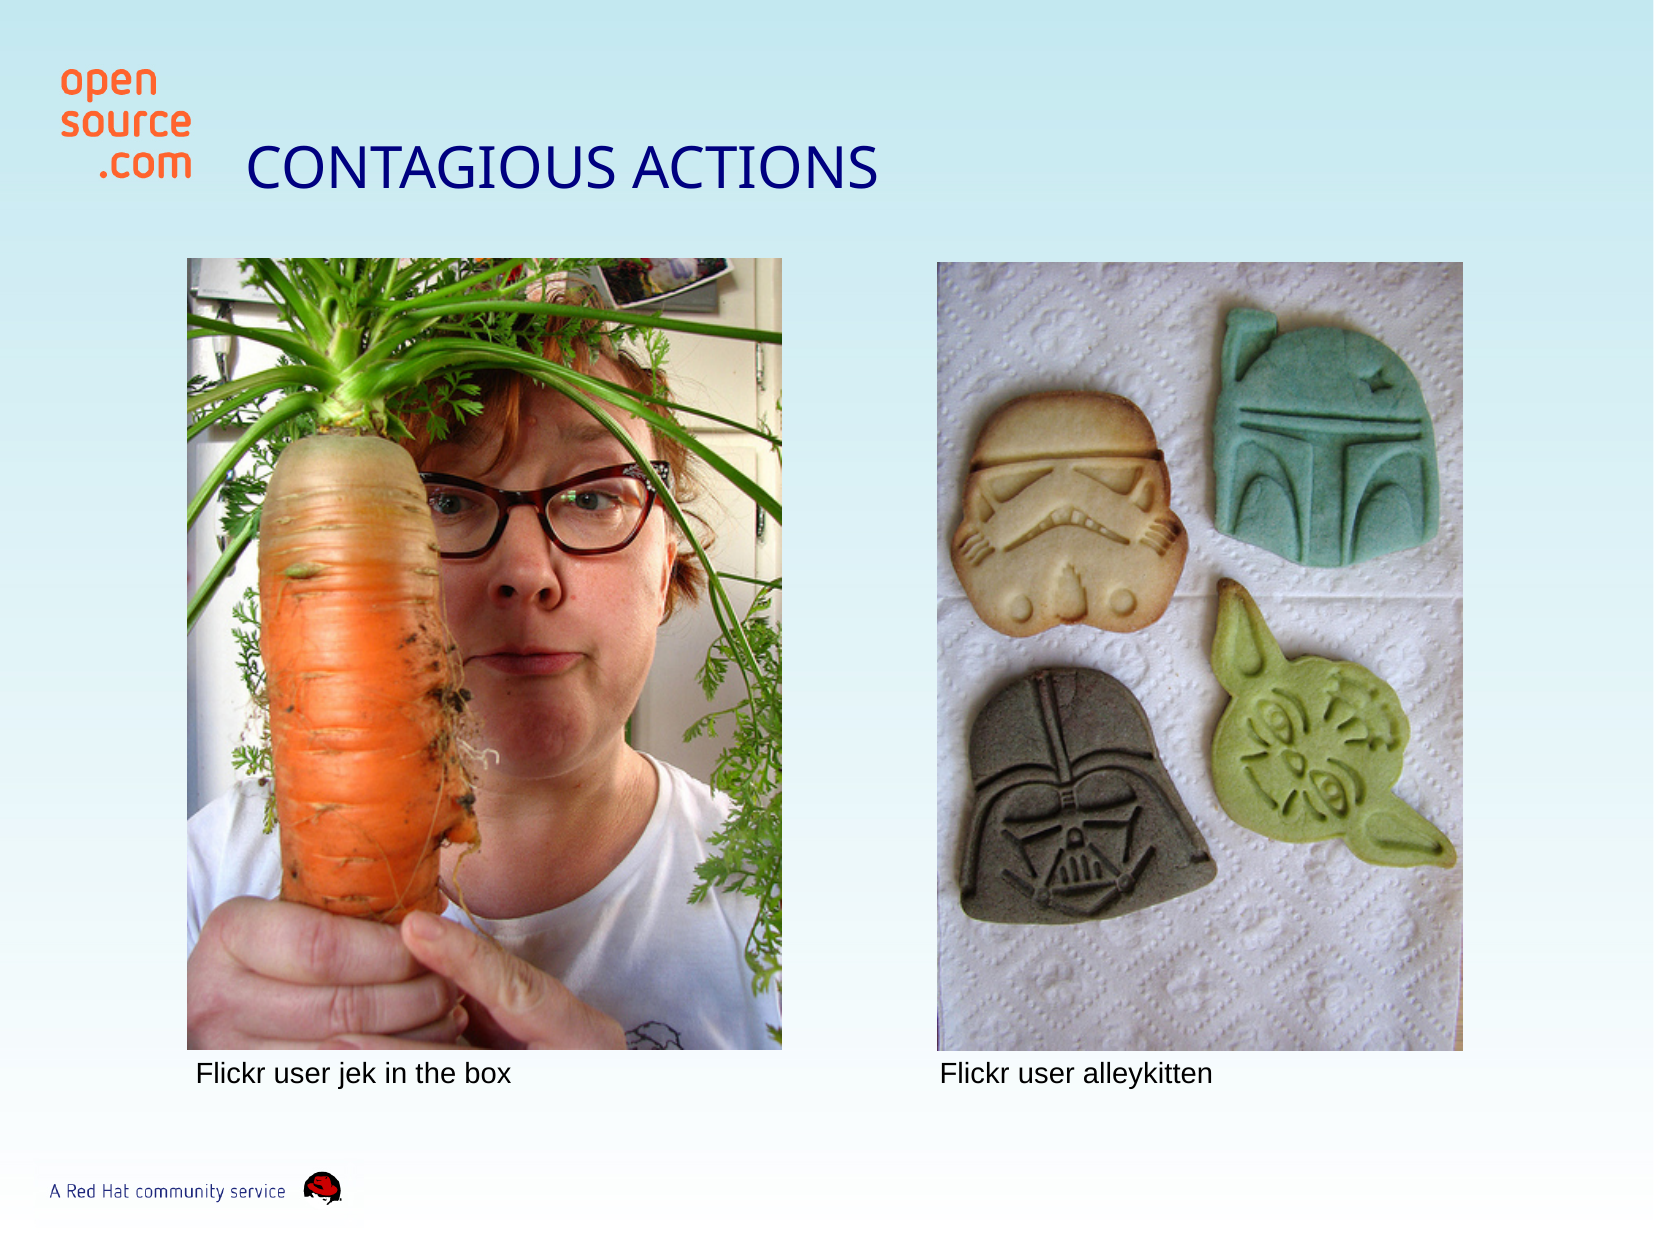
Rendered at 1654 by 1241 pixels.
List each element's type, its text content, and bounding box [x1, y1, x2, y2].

picture [0, 0, 1654, 1241]
text_box CONTAGIOUS ACTIONS [230, 118, 1570, 367]
text_box Flickr user jek in the box Flickr user alleykitten [180, 1050, 1426, 1146]
